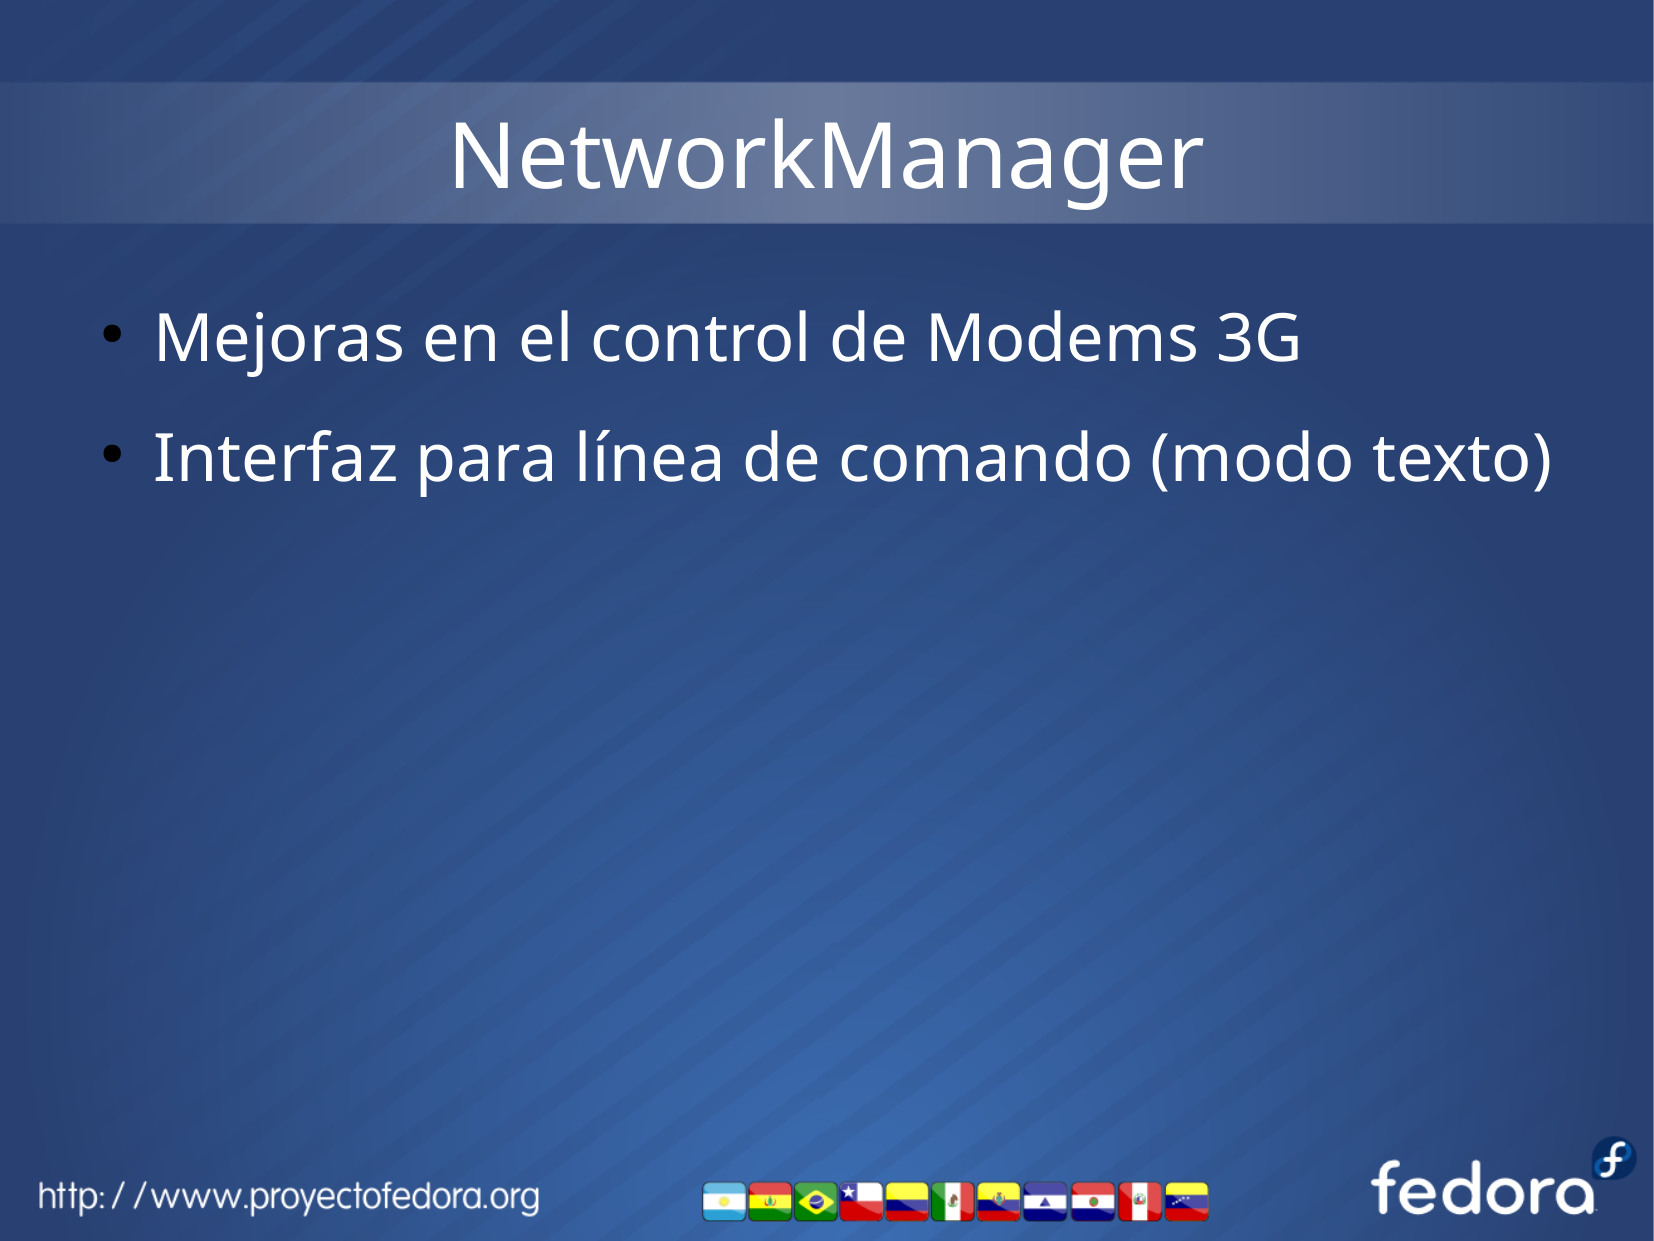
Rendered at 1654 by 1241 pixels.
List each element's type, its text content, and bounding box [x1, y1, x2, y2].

picture [0, 0, 1654, 1241]
title NetworkManager [82, 49, 1571, 257]
list Mejoras en el control de Modems 3G Interfaz para línea de comando (modo texto) [82, 290, 1571, 1094]
